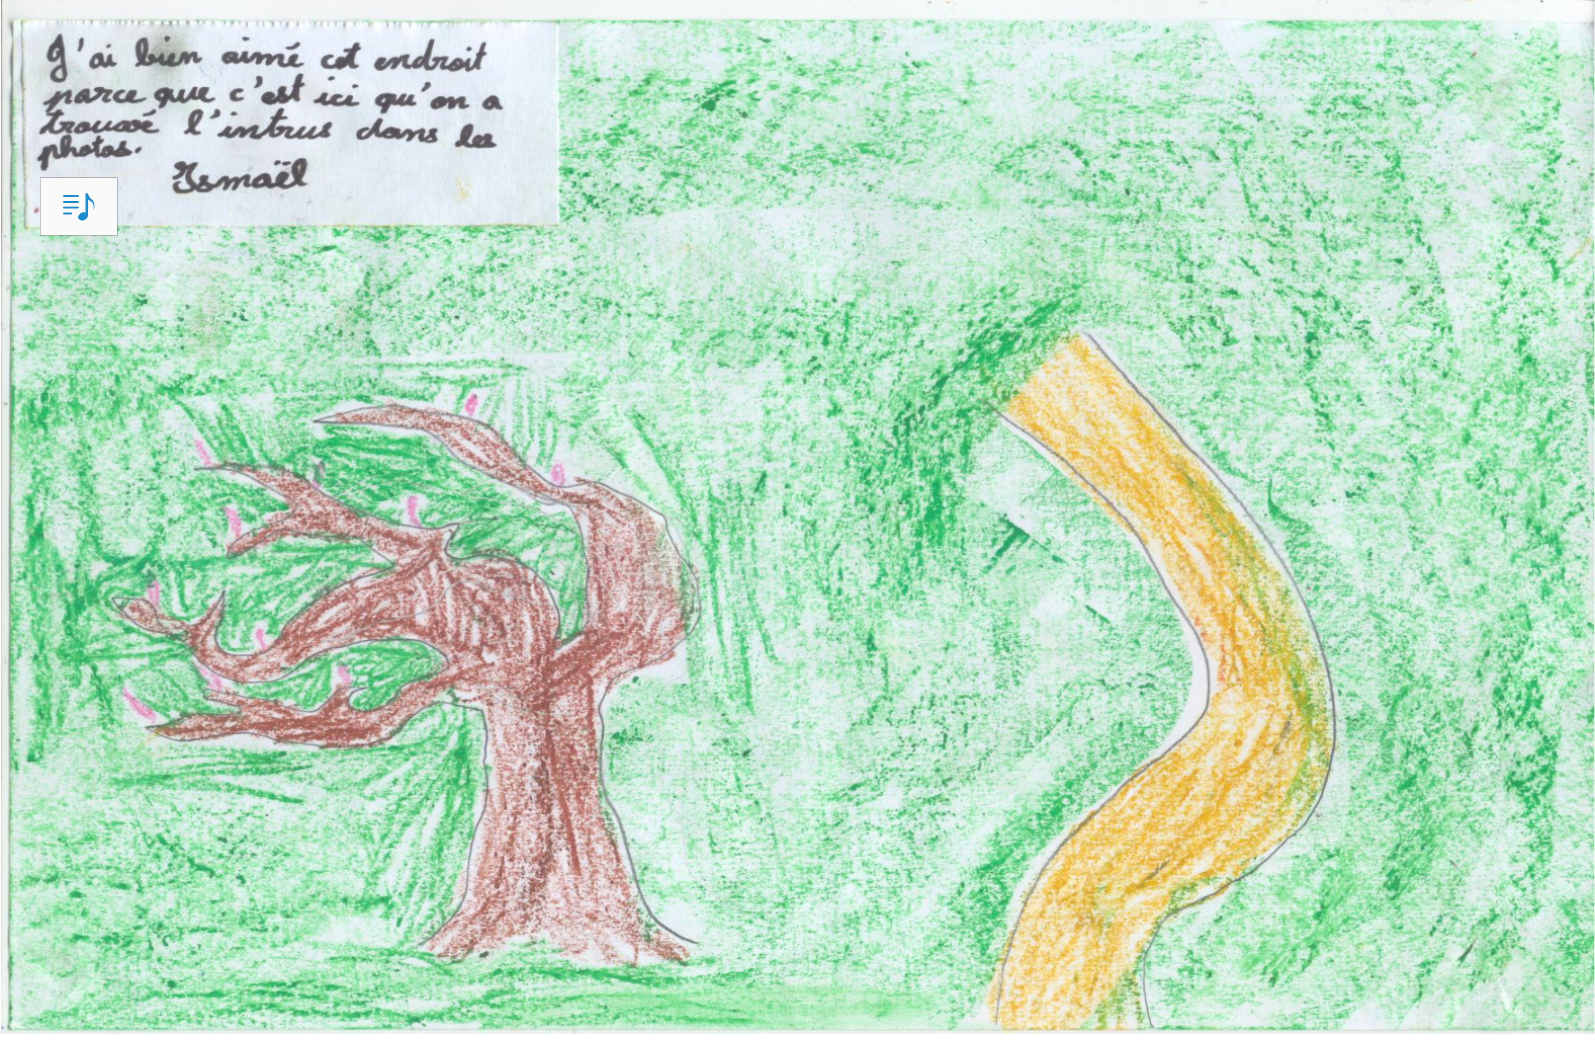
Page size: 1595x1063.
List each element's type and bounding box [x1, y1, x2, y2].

picture [0, 0, 1595, 1034]
text_box [38, 176, 119, 237]
